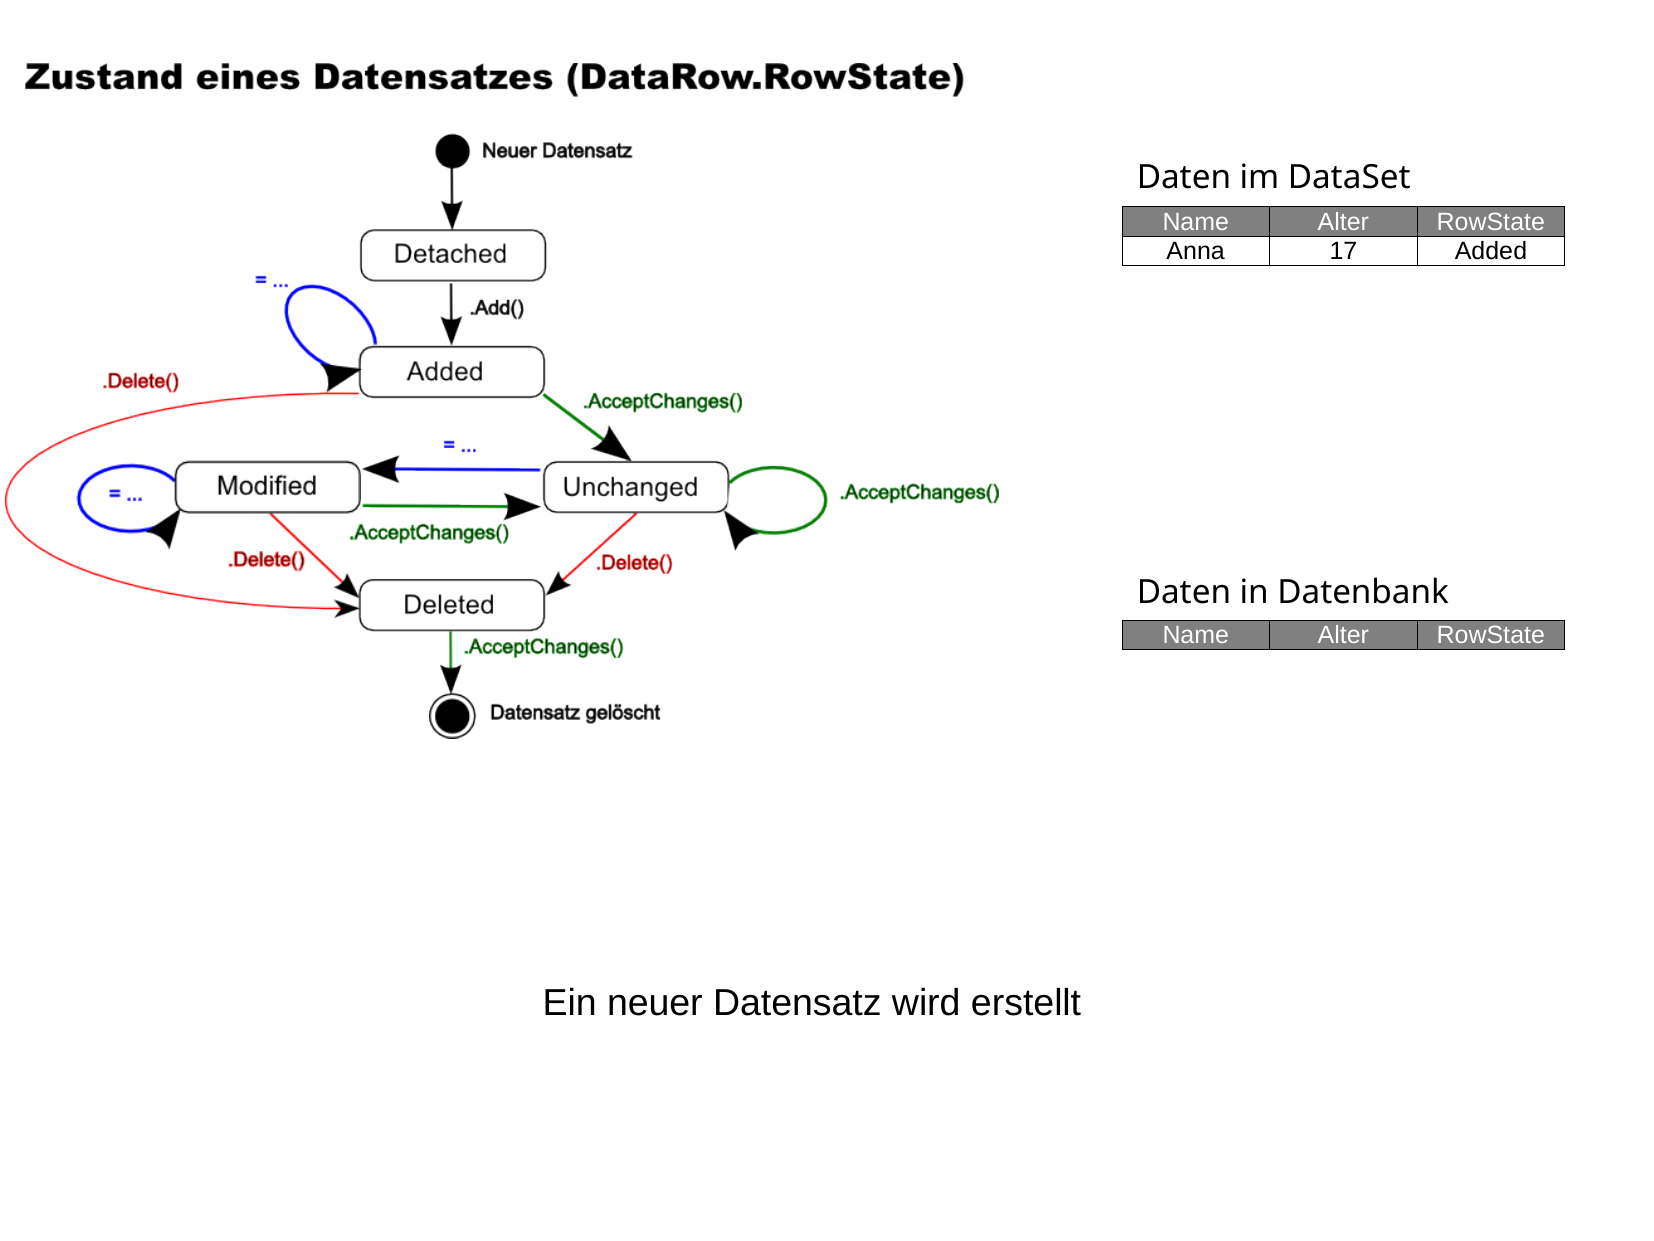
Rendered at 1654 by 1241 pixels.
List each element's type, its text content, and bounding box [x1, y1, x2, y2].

text_box RowState [1418, 620, 1565, 650]
text_box Name [1122, 620, 1269, 650]
picture [5, 63, 999, 739]
text_box Added [1417, 236, 1565, 266]
text_box 17 [1269, 236, 1417, 266]
text_box Name [1122, 206, 1269, 236]
text_box Daten in Datenbank [1122, 561, 1595, 623]
text_box Daten im DataSet [1122, 145, 1536, 206]
text_box RowState [1418, 206, 1565, 236]
text_box Alter [1269, 206, 1418, 236]
text_box Alter [1269, 620, 1418, 650]
text_box Ein neuer Datensatz wird erstellt [59, 974, 1565, 1032]
text_box Anna [1122, 236, 1269, 266]
